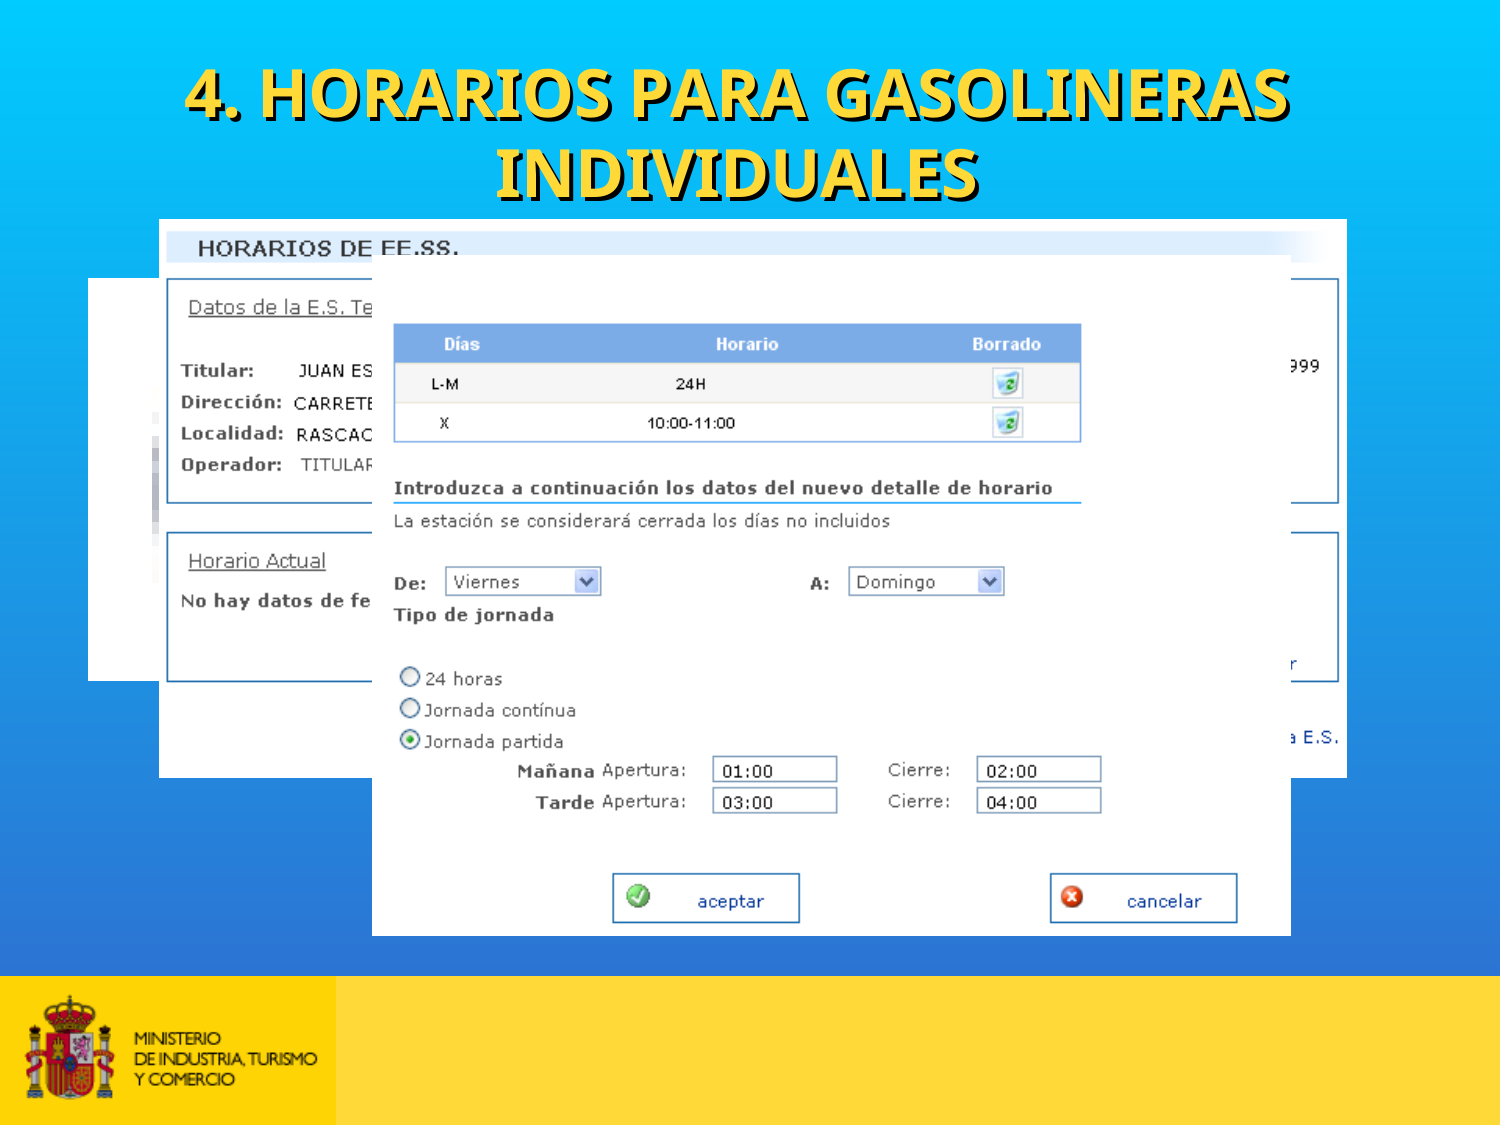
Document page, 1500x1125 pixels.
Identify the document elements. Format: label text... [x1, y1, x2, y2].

picture [88, 220, 1347, 936]
title 4. HORARIOS PARA GASOLINERAS INDIVIDUALES [99, 37, 1375, 225]
